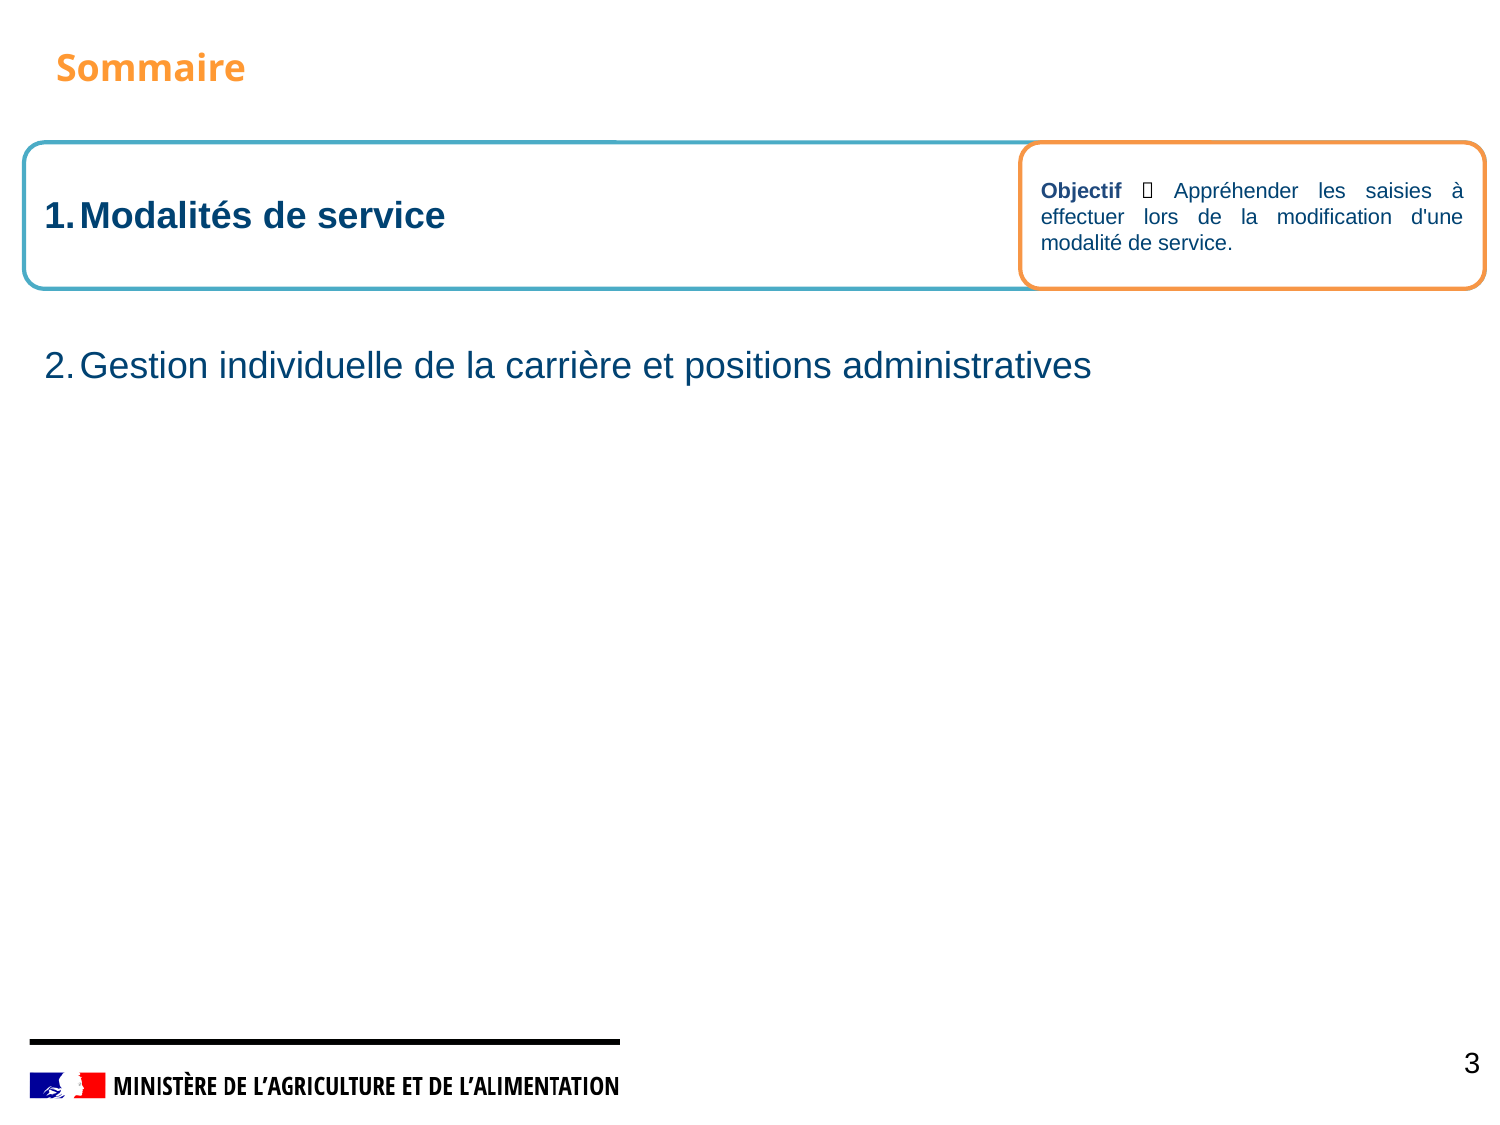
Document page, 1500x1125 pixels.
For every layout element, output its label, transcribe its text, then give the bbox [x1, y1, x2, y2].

text_box Modalités de service Gestion individuelle de la carrière et positions administratives [29, 160, 1028, 286]
text_box Modalités de service Gestion individuelle de la carrière et positions administratives [29, 286, 1446, 1106]
picture [29, 1039, 620, 1099]
text_box Sommaire [41, 36, 1458, 140]
text_box Objectif  Appréhender les saisies à effectuer lors de la modification d'une modalité de service. [1020, 142, 1485, 289]
